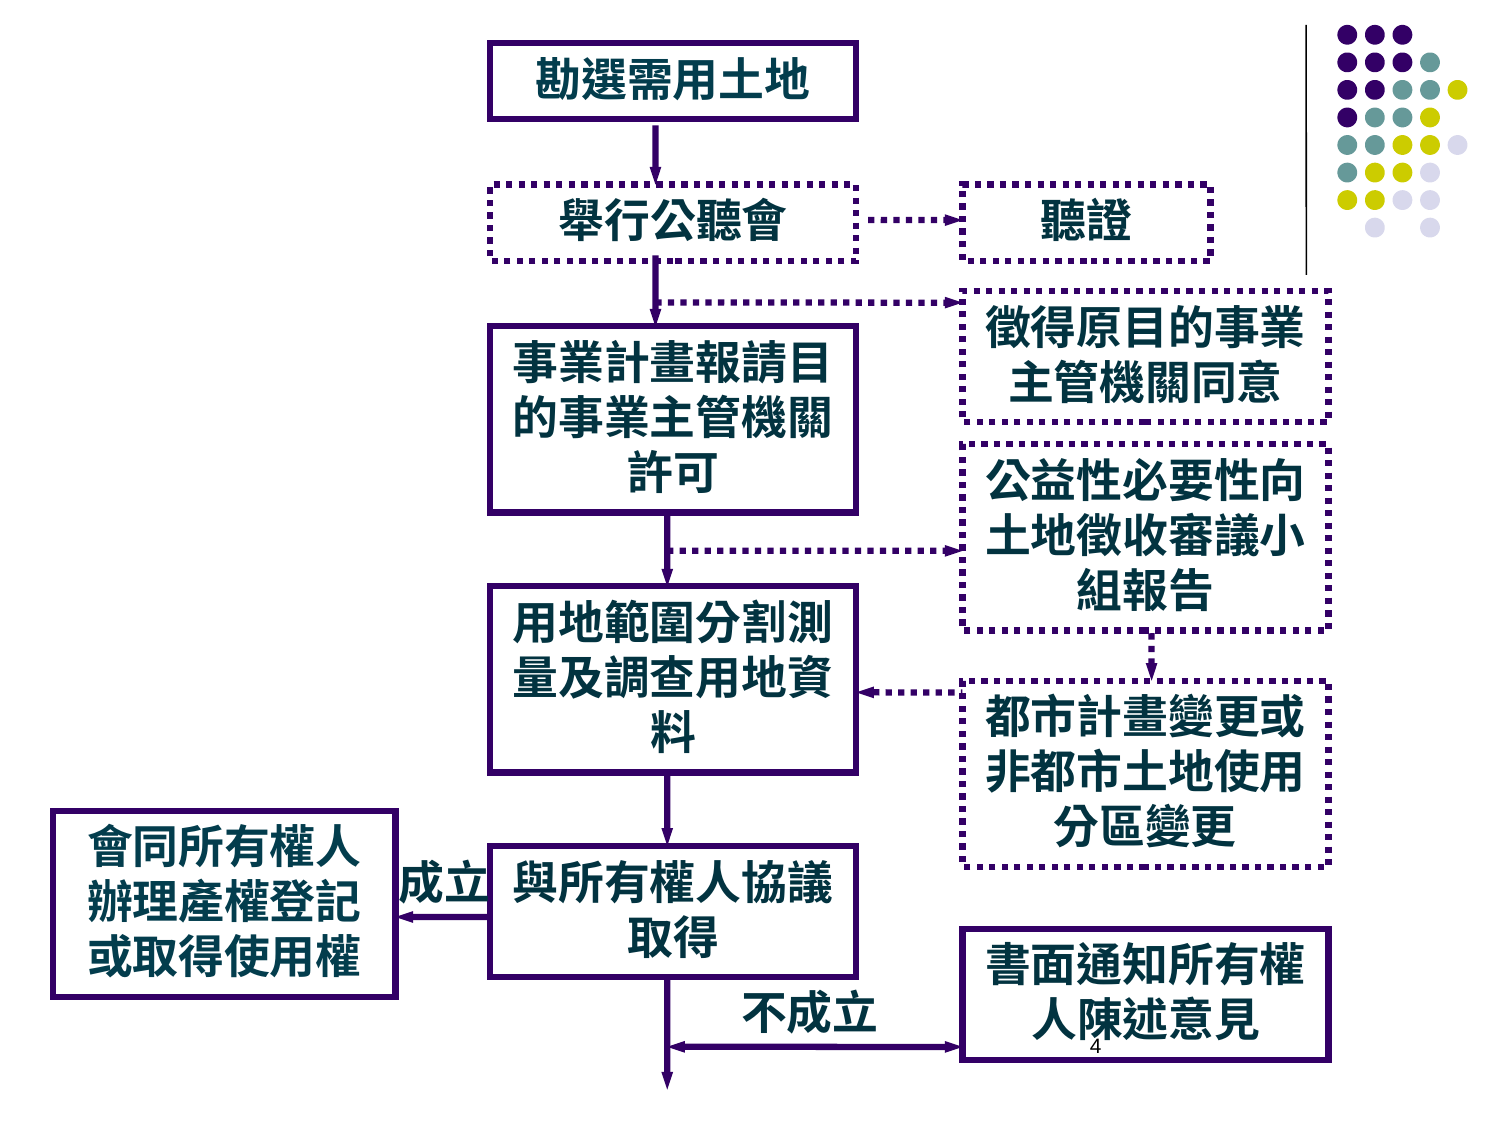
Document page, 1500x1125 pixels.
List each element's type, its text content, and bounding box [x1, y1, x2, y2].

text_box [1074, 1025, 1426, 1101]
text_box 聽證 [962, 184, 1211, 261]
text_box 不成立 [726, 976, 928, 1043]
text_box 成立 [383, 846, 550, 917]
text_box 事業計畫報請目的事業主管機關許可 [490, 326, 857, 513]
text_box 公益性必要性向土地徵收審議小組報告 [962, 444, 1329, 631]
text_box 書面通知所有權人陳述意見 [962, 928, 1329, 1060]
text_box 會同所有權人辦理產權登記或取得使用權 [53, 810, 396, 997]
text_box 勘選需用土地 [490, 42, 857, 119]
text_box 都市計畫變更或非都市土地使用分區變更 [962, 680, 1329, 867]
text_box 與所有權人協議取得 [490, 846, 857, 978]
text_box 用地範圍分割測量及調查用地資料 [490, 586, 857, 773]
text_box 舉行公聽會 [490, 184, 857, 261]
text_box 徵得原目的事業主管機關同意 [962, 290, 1329, 423]
